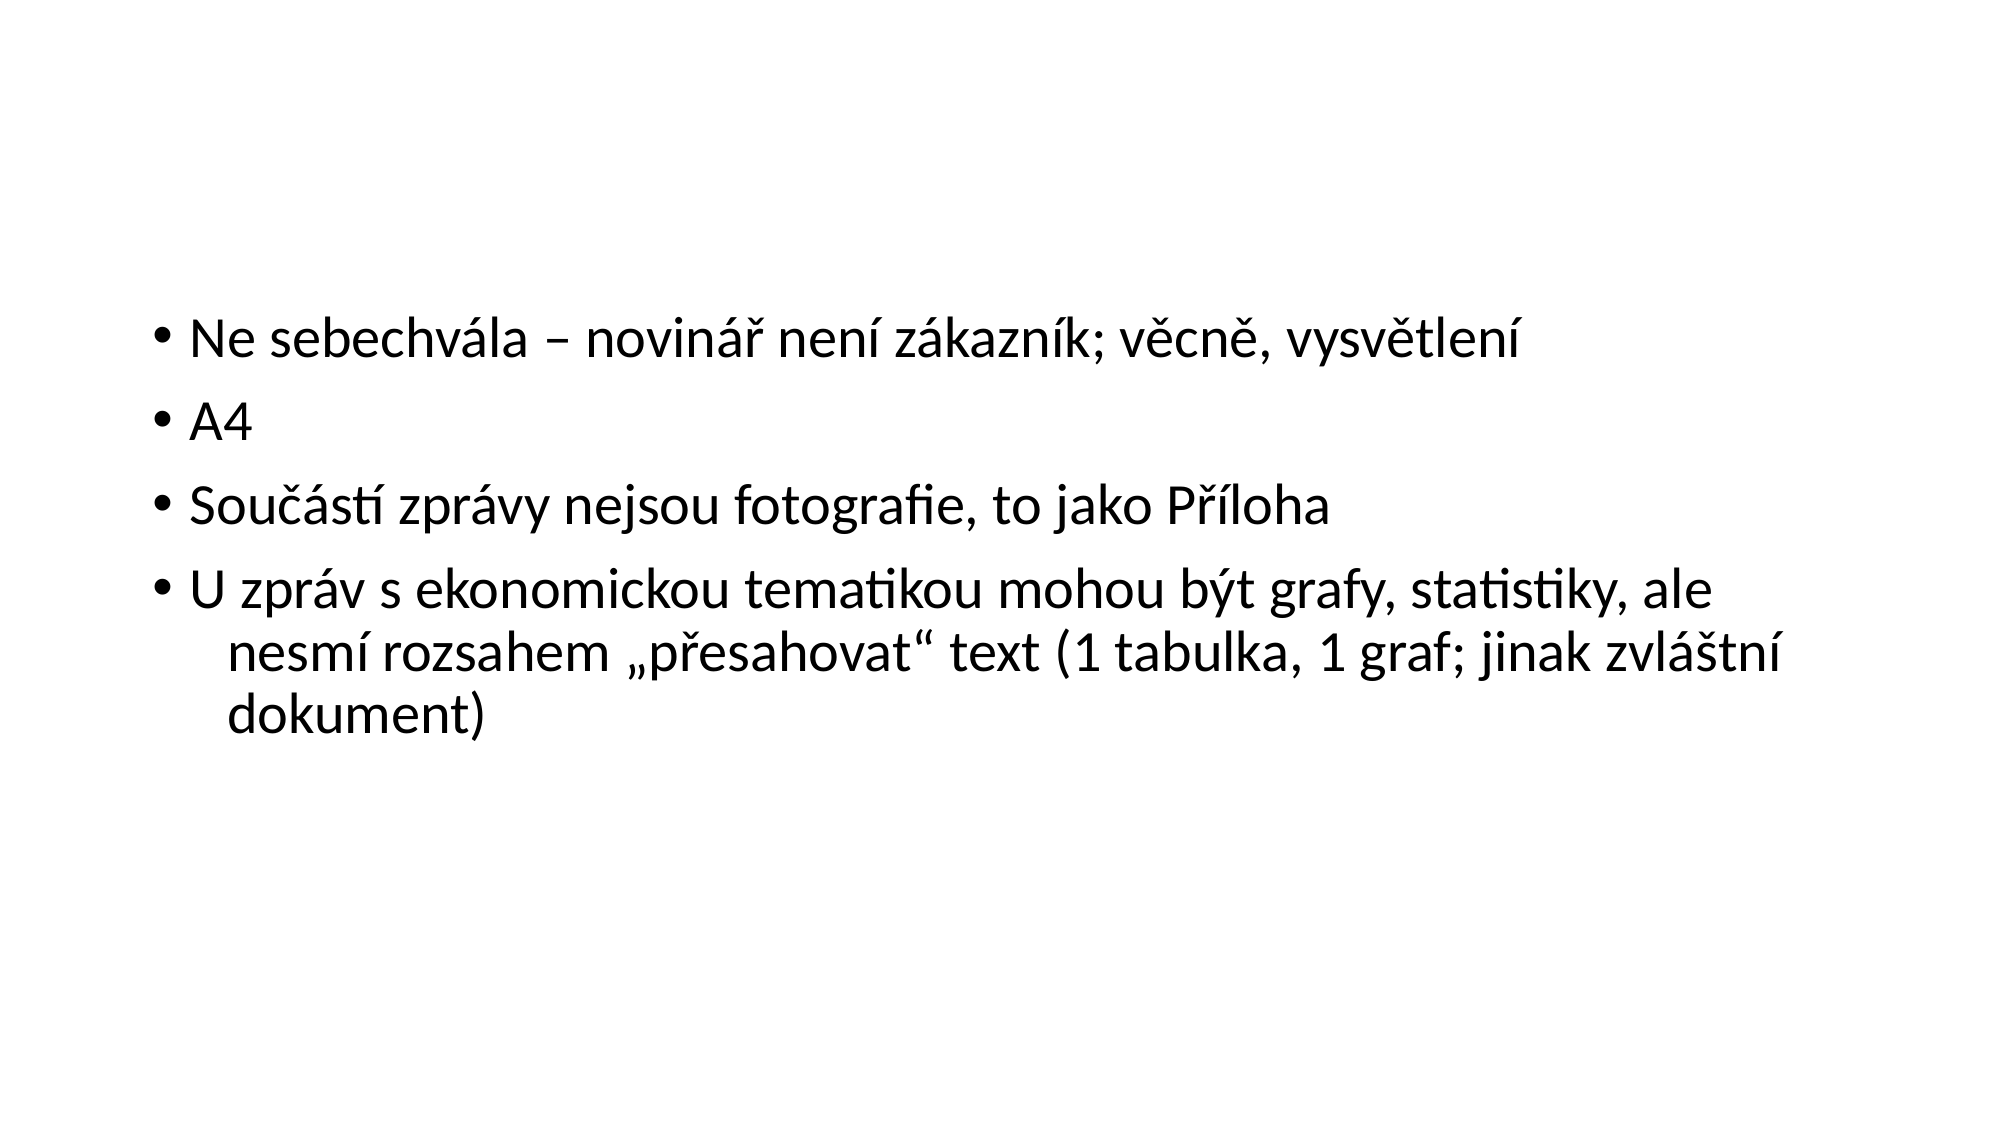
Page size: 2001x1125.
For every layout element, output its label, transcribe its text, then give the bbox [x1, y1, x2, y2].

list Ne sebechvála – novinář není zákazník; věcně, vysvětlení A4 Součástí zprávy nejsou fotografie, to jako Příloha U zpráv s ekonomickou tematikou mohou být grafy, statistiky, ale nesmí rozsahem „přesahovat“ text (1 tabulka, 1 graf; jinak zvláštní dokument) [137, 299, 1863, 1014]
